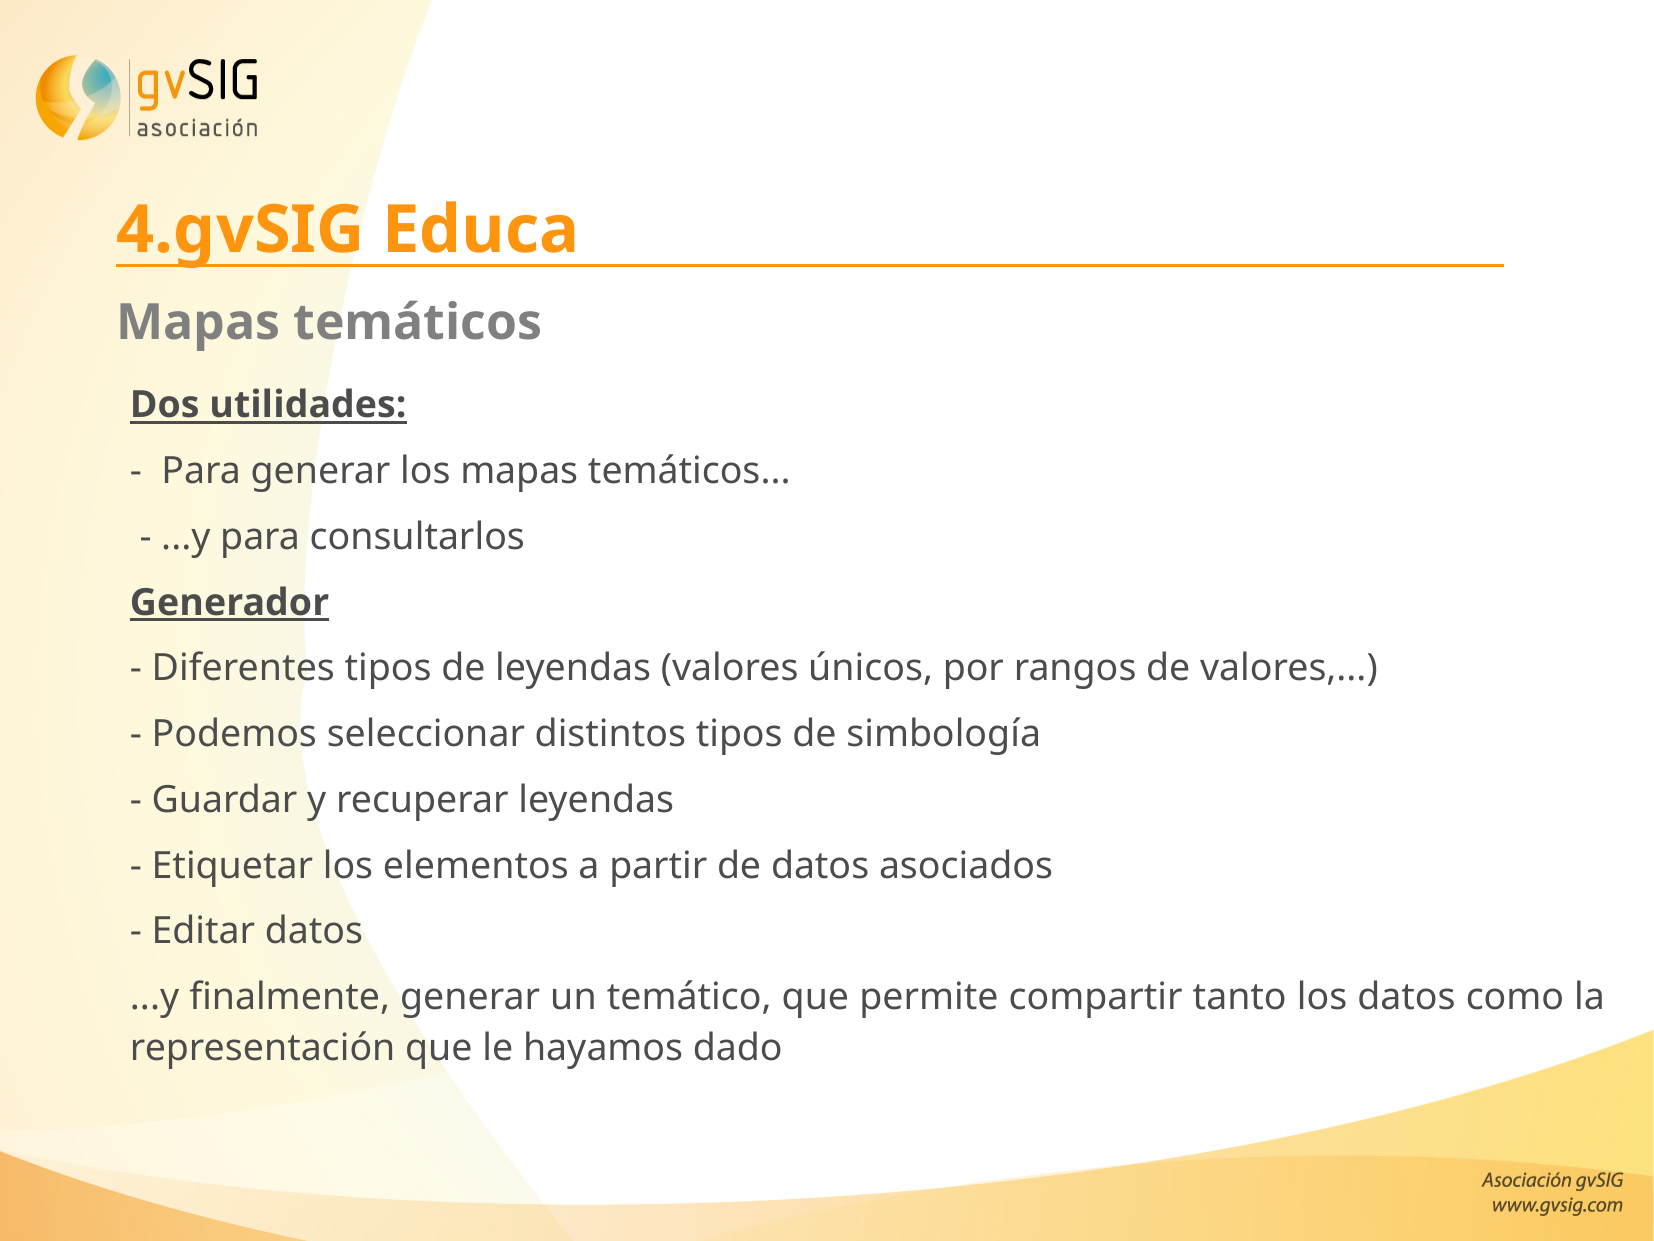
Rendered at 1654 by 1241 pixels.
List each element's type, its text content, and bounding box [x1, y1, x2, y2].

title 4.gvSIG Educa [116, 177, 1605, 276]
text_box Dos utilidades: - Para generar los mapas temáticos... - ...y para consultarlos Generador - Diferentes tipos de leyendas (valores únicos, por rangos de valores,...) - Podemos seleccionar distintos tipos de simbología - Guardar y recuperar leyendas - Etiquetar los elementos a partir de datos asociados - Editar datos ...y finalmente, generar un temático, que permite compartir tanto los datos como la representación que le hayamos dado [129, 377, 1607, 1054]
picture [0, 0, 1654, 1241]
title Mapas temáticos [116, 276, 855, 365]
